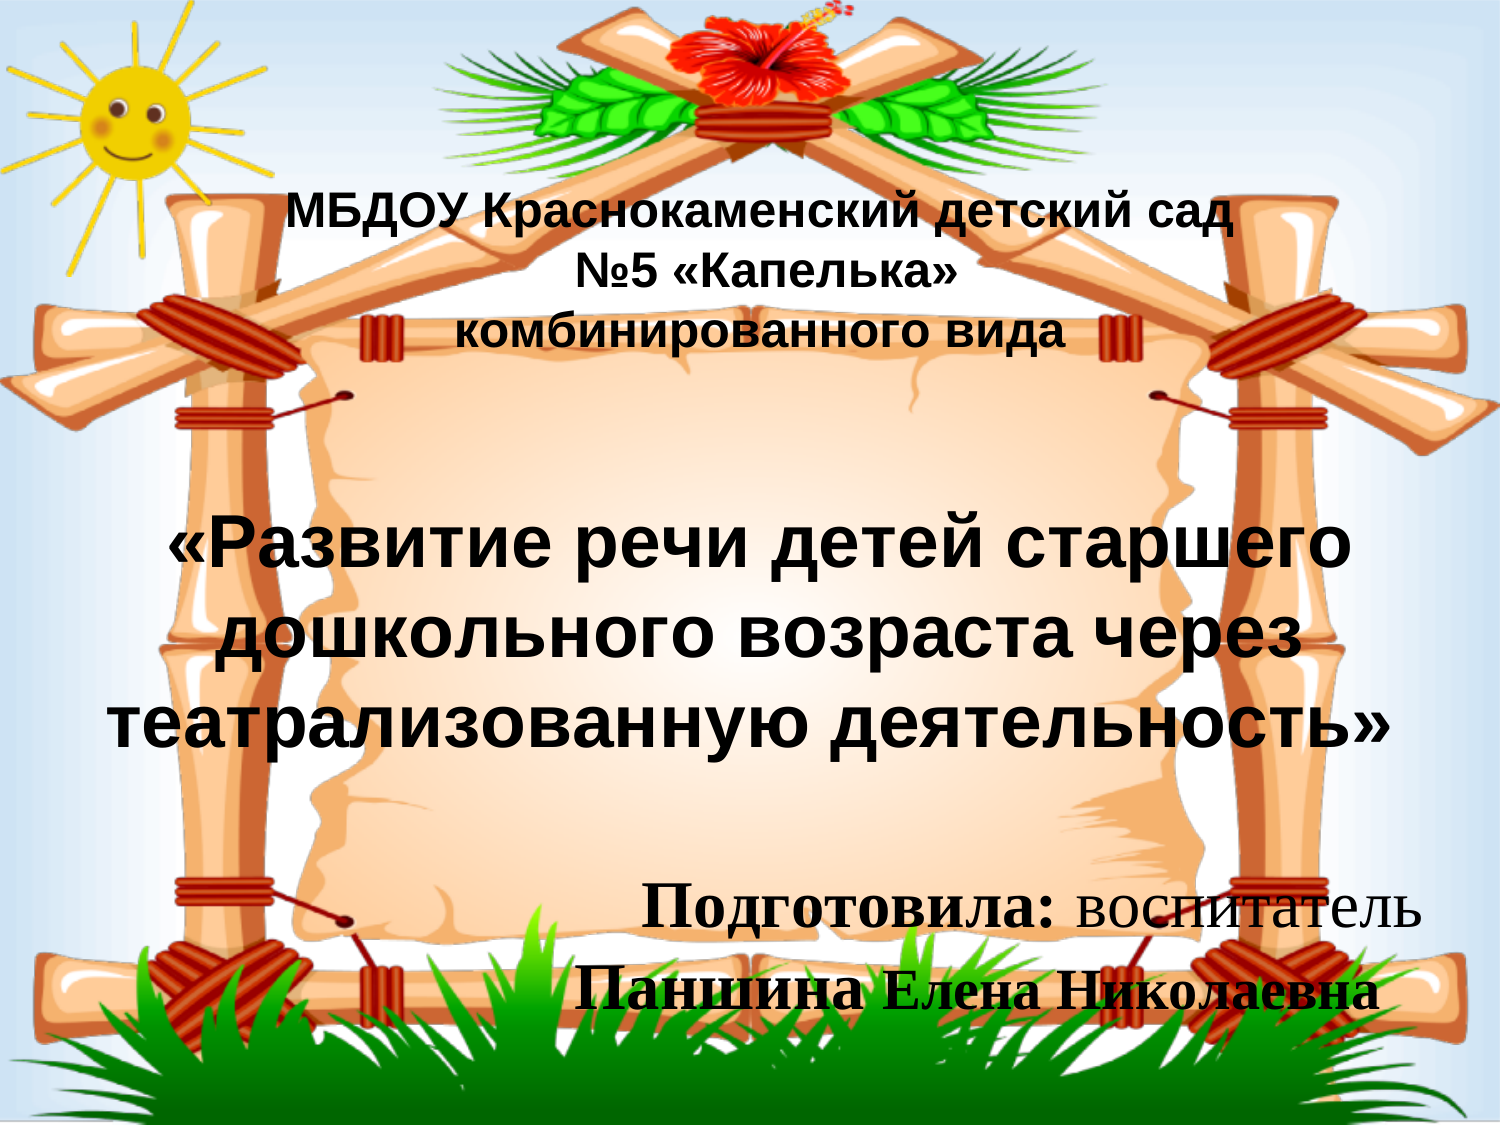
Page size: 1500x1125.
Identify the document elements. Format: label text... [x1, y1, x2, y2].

picture [0, 0, 1500, 1125]
title МБДОУ Краснокаменский детский сад №5 «Капелька» комбинированного вида «Развитие речи детей старшего дошкольного возраста через театрализованную деятельность» Подготовила: воспитатель Паншина Елена Николаевна [0, 30, 1459, 1125]
